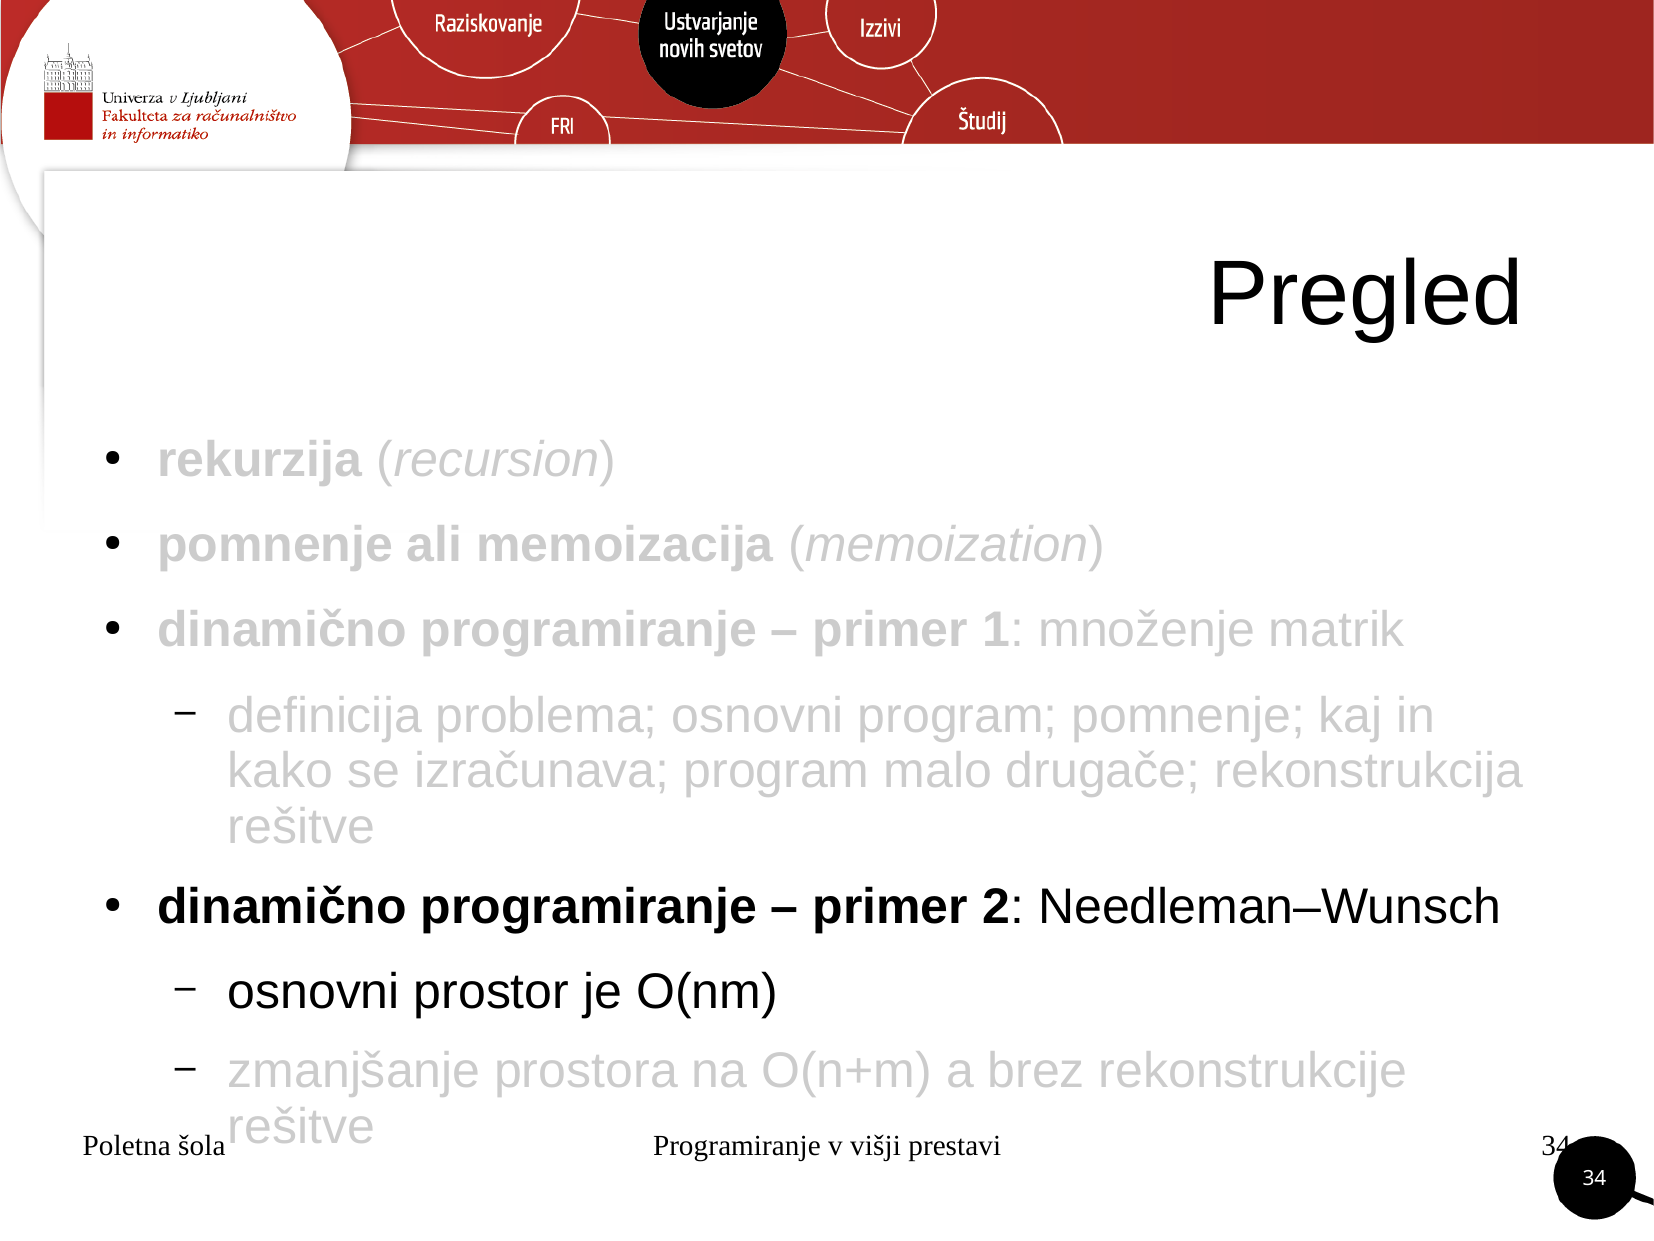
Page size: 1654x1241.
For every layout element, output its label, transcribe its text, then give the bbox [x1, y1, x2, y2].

title Pregled [35, 188, 1524, 397]
text_box <številka> [1553, 1145, 1636, 1212]
picture [0, 0, 1654, 1241]
list rekurzija (recursion) pomnenje ali memoizacija (memoization) dinamično programiranje – primer 1: množenje matrik definicija problema; osnovni program; pomnenje; kaj in kako se izračunava; program malo drugače; rekonstrukcija rešitve dinamično programiranje – primer 2: Needleman–Wunsch osnovni prostor je O(nm) zmanjšanje prostora na O(n+m) a brez rekonstrukcije rešitve [86, 431, 1542, 1069]
